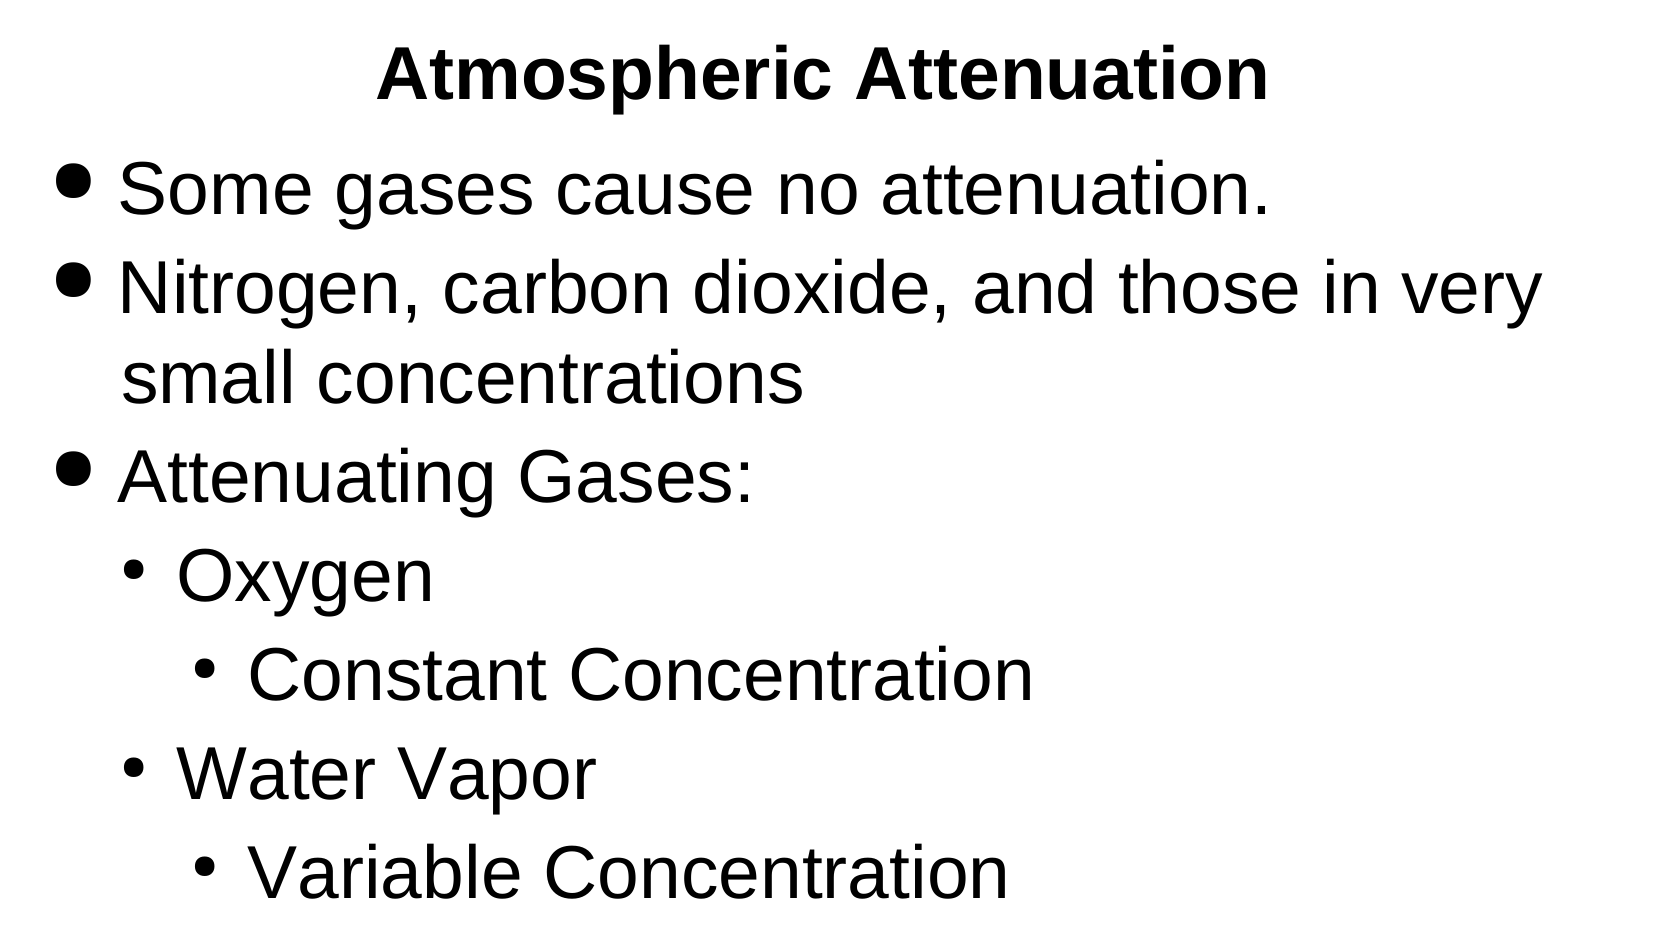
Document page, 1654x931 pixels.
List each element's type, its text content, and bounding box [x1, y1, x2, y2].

text_box Some gases cause no attenuation. Nitrogen, carbon dioxide, and those in very small concentrations Attenuating Gases: Oxygen Constant Concentration Water Vapor Variable Concentration [5, 132, 1648, 921]
title Atmospheric Attenuation [0, 5, 1651, 133]
